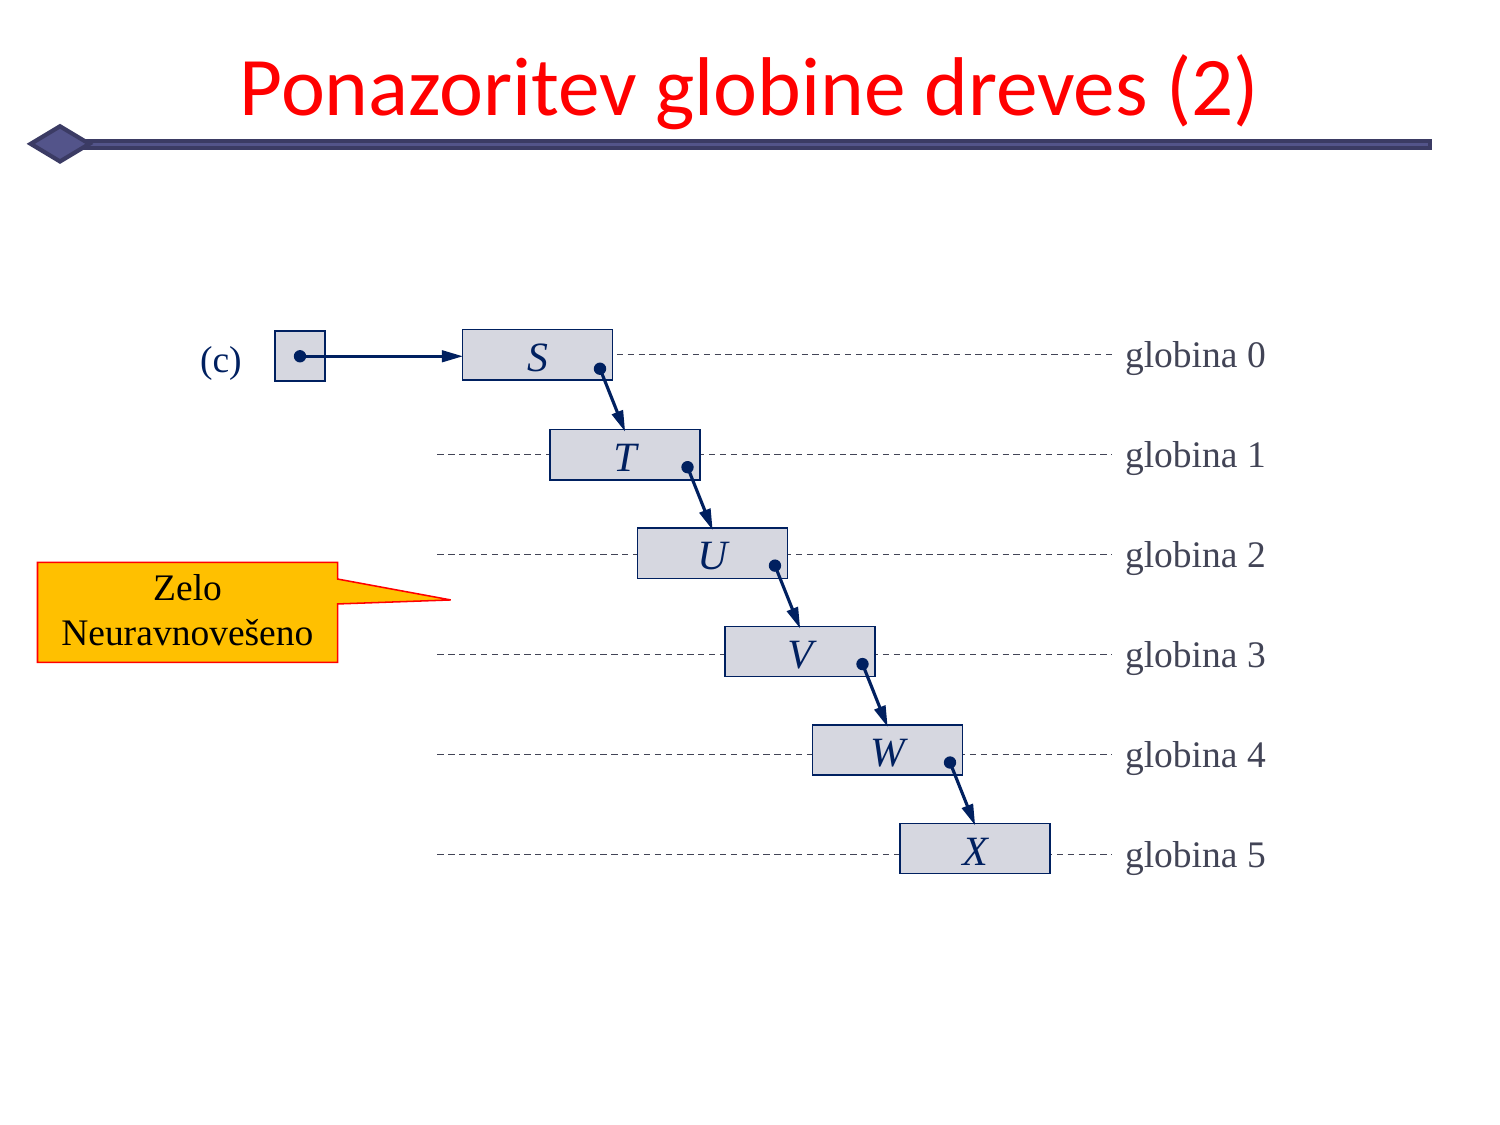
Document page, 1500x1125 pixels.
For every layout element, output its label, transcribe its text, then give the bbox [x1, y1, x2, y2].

text_box T [549, 429, 701, 480]
text_box globina 1 [1125, 429, 1288, 475]
text_box globina 3 [1125, 629, 1288, 675]
text_box (c) [200, 334, 251, 380]
text_box U [637, 528, 788, 579]
text_box [275, 331, 325, 382]
text_box globina 4 [1125, 729, 1276, 775]
text_box globina 0 [1125, 329, 1288, 375]
text_box Zelo Neuravnovešeno [37, 562, 451, 663]
text_box X [900, 823, 1051, 874]
text_box W [812, 725, 963, 776]
text_box S [462, 329, 613, 380]
text_box globina 2 [1125, 529, 1288, 575]
title Ponazoritev globine dreves (2) [75, 23, 1426, 141]
text_box globina 5 [1125, 829, 1276, 875]
text_box V [725, 626, 876, 677]
